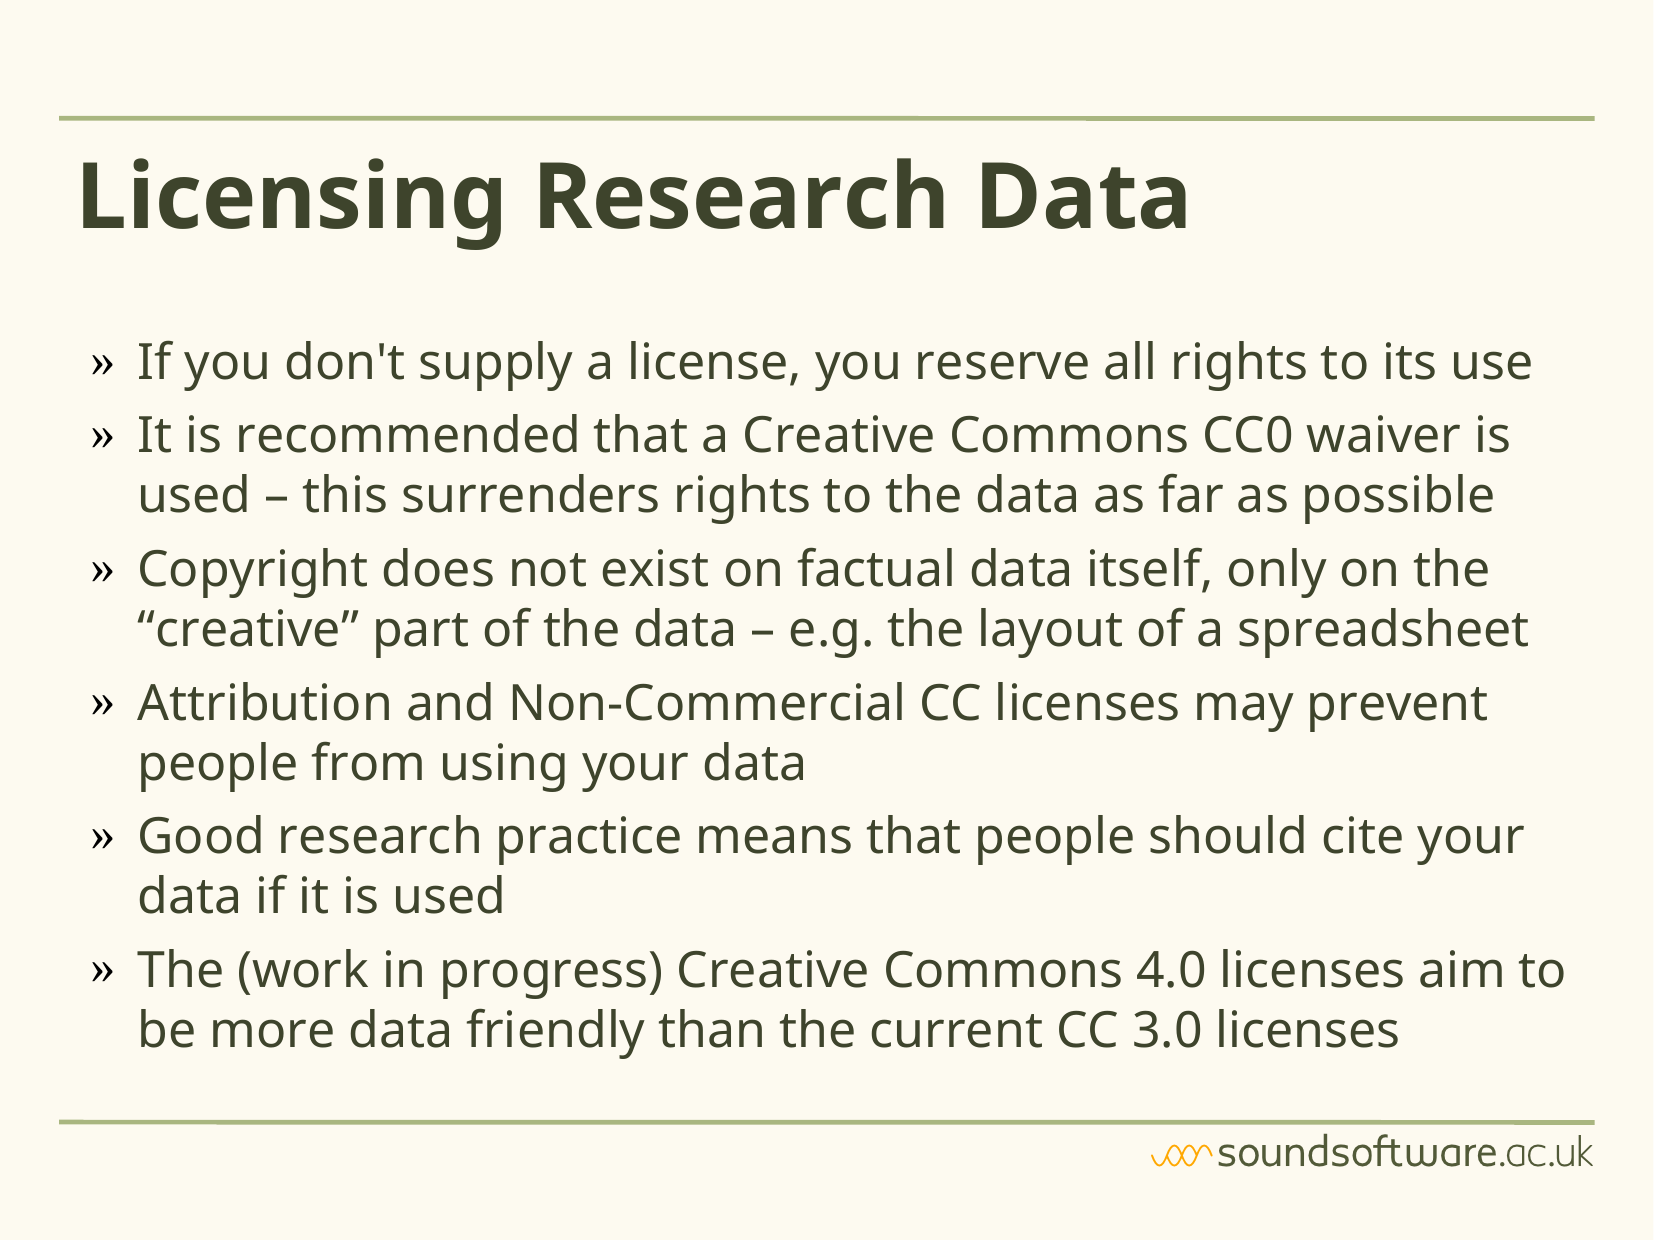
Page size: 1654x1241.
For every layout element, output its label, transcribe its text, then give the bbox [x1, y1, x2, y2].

title Licensing Research Data [59, 109, 1594, 274]
picture [1151, 1140, 1593, 1167]
list If you don't supply a license, you reserve all rights to its use It is recommended that a Creative Commons CC0 waiver is used – this surrenders rights to the data as far as possible Copyright does not exist on factual data itself, only on the “creative” part of the data – e.g. the layout of a spreadsheet Attribution and Non-Commercial CC licenses may prevent people from using your data Good research practice means that people should cite your data if it is used The (work in progress) Creative Commons 4.0 licenses aim to be more data friendly than the current CC 3.0 licenses [59, 321, 1594, 1140]
